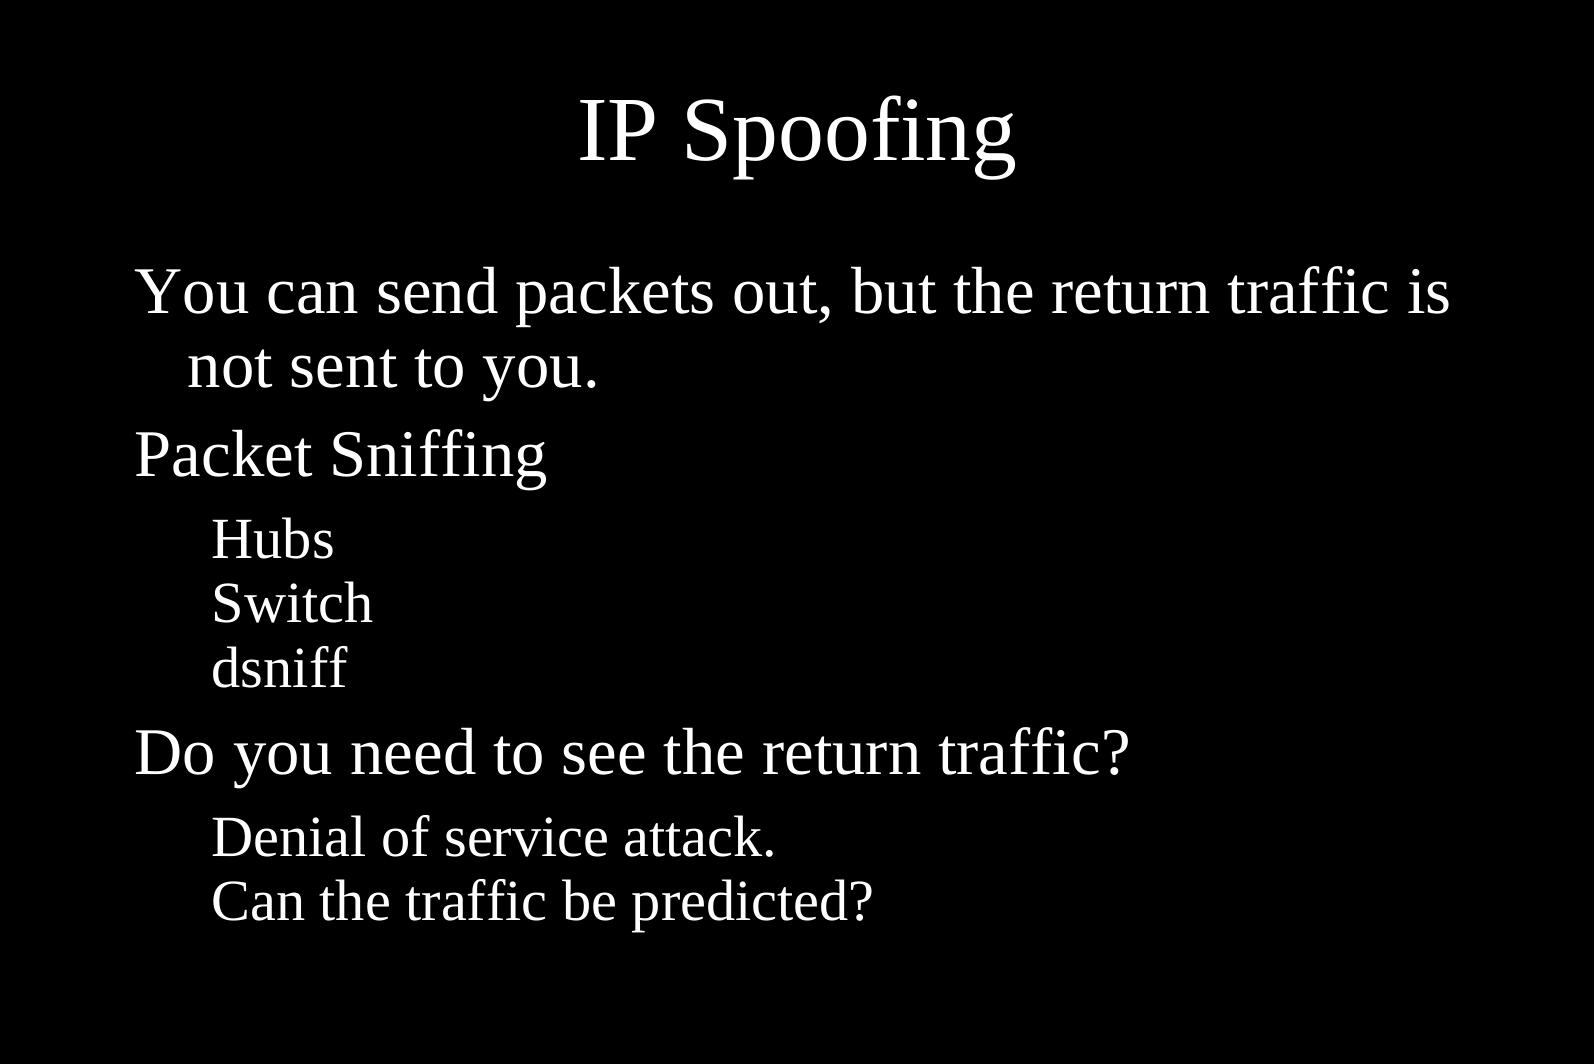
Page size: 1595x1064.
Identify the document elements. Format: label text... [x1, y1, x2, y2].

title IP Spoofing [117, 40, 1479, 219]
list You can send packets out, but the return traffic is not sent to you. Packet Sniffing Hubs Switch dsniff Do you need to see the return traffic? Denial of service attack. Can the traffic be predicted? [117, 254, 1479, 1064]
